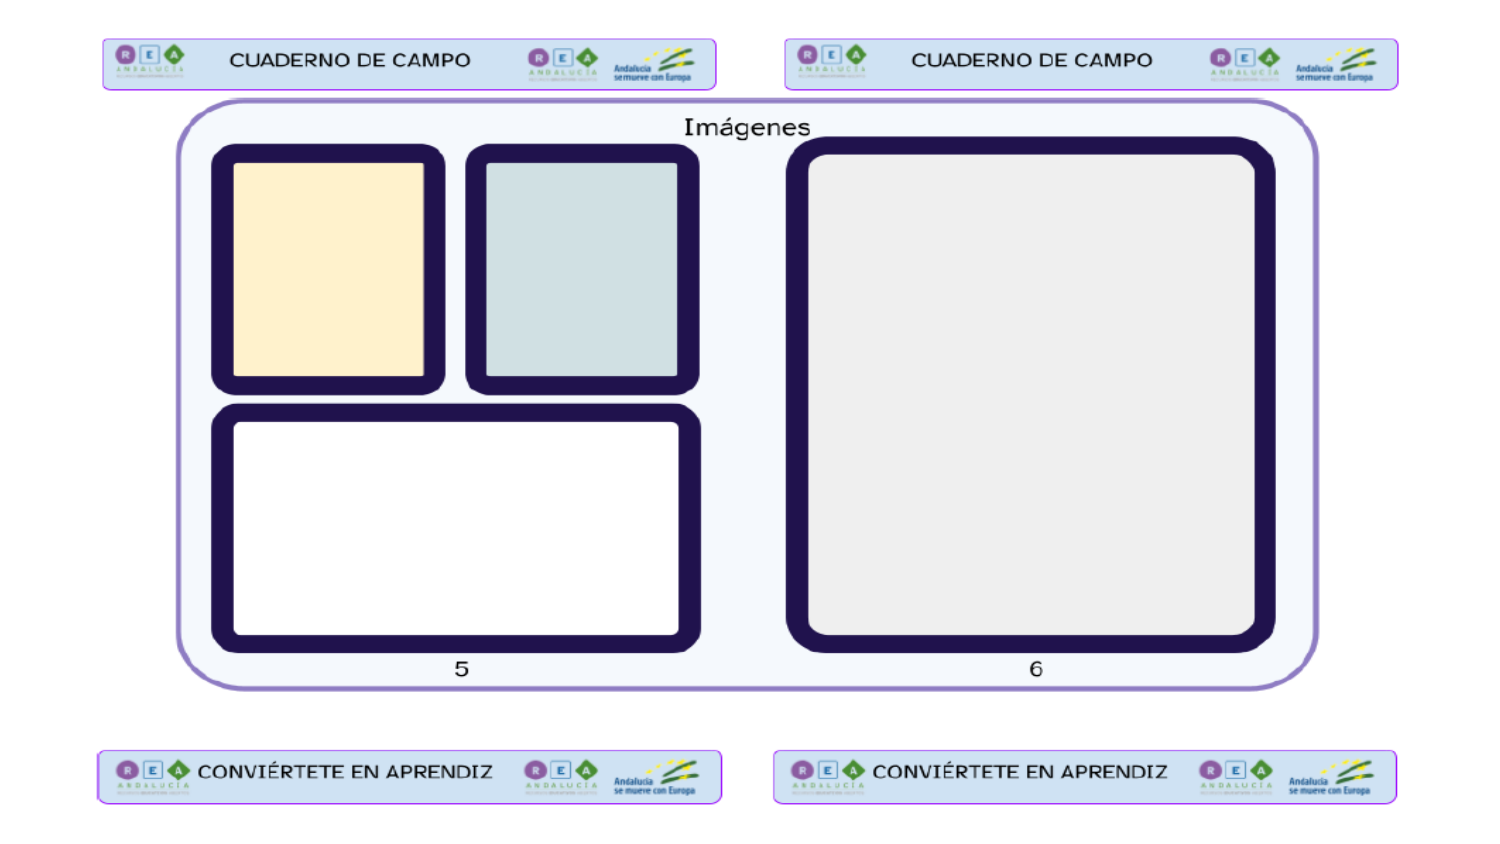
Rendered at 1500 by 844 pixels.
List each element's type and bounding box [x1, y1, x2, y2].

picture [80, 24, 1420, 819]
